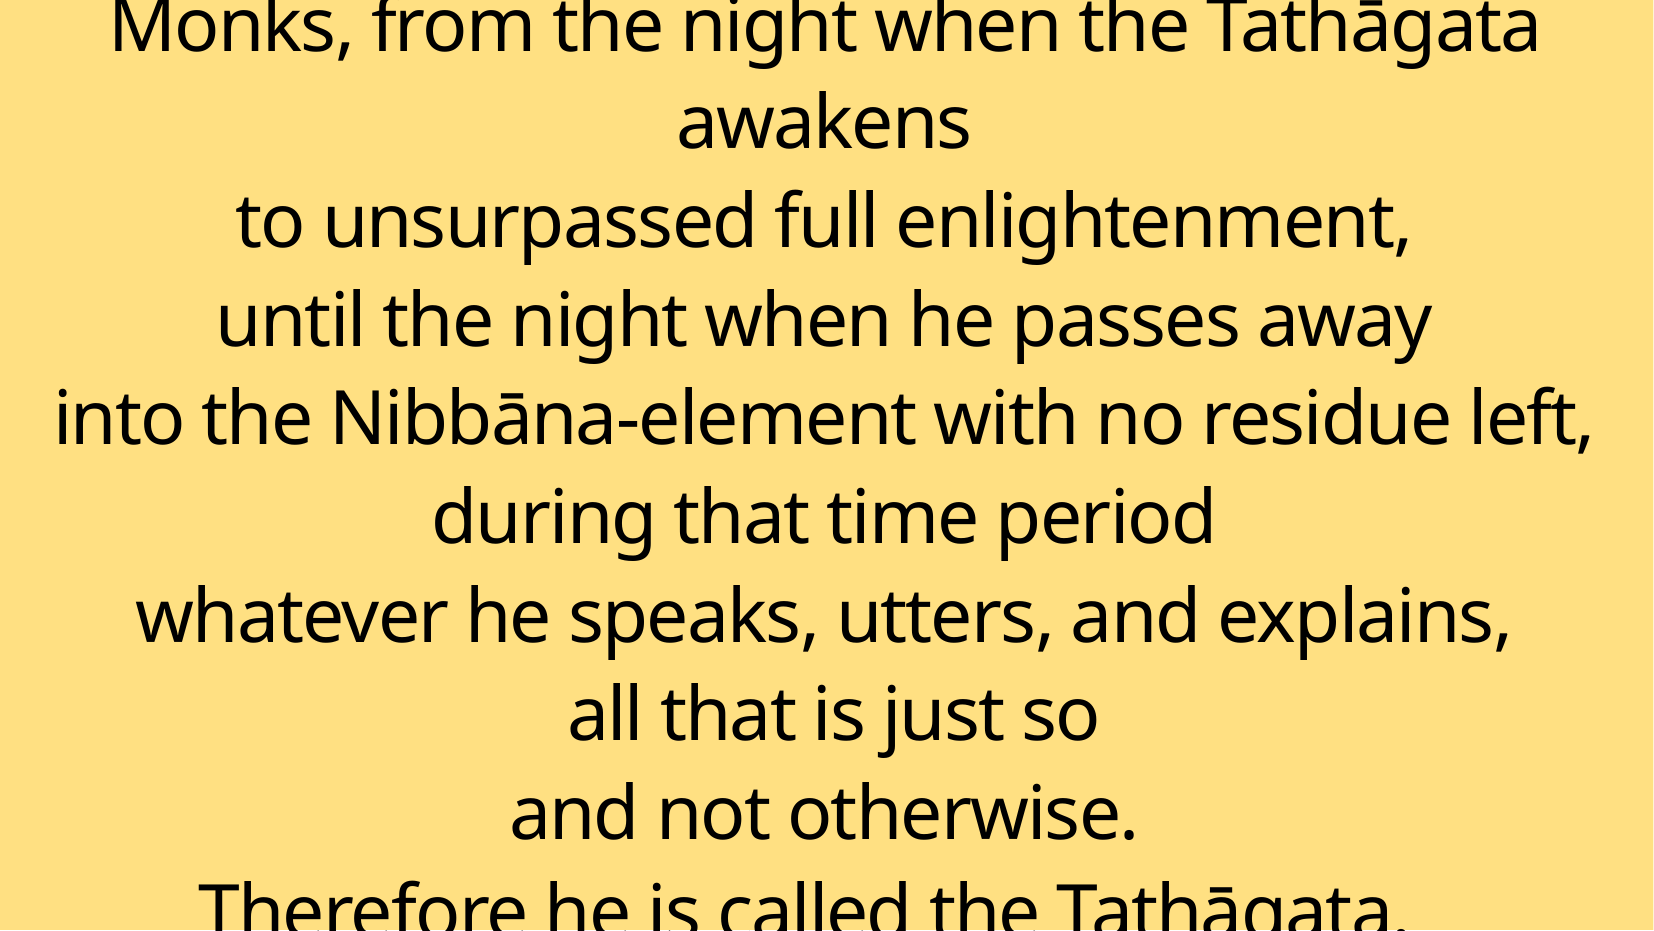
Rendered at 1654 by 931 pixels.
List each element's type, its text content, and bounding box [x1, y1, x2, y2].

subtitle Monks, from the night when the Tathāgata awakens to unsurpassed full enlightenment, until the night when he passes away into the Nibbāna-element with no residue left, during that time period whatever he speaks, utters, and explains, all that is just so and not otherwise. Therefore he is called the Tathāgata. [45, 0, 1604, 931]
